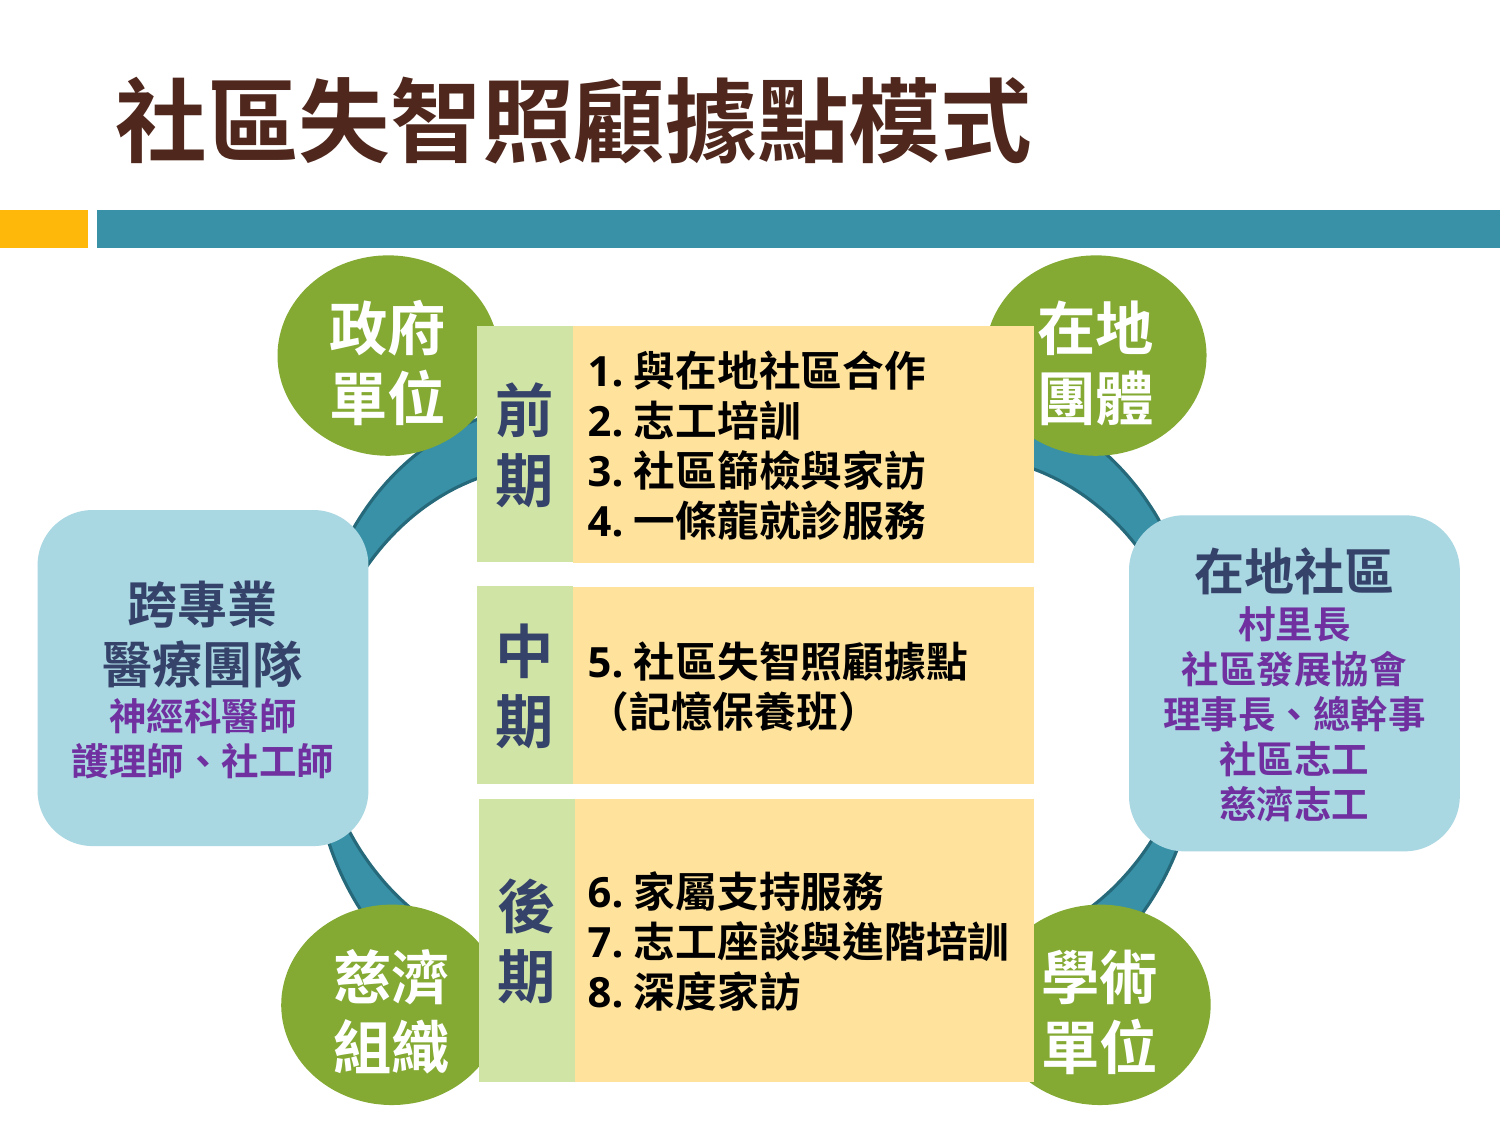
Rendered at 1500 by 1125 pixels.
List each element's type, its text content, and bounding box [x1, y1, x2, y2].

text_box 政府單位 [277, 255, 494, 456]
text_box 5.社區失智照顧據點（記憶保養班） [573, 587, 1034, 784]
text_box 在地社區 村里長 社區發展協會 理事長、總幹事 社區志工 慈濟志工 [1129, 515, 1460, 852]
text_box 學術單位 [1029, 904, 1211, 1106]
text_box [329, 833, 407, 908]
text_box 中期 [477, 586, 573, 784]
text_box 6.家屬支持服務 7.志工座談與進階培訓 8.深度家訪 [575, 799, 1034, 1082]
title 社區失智照顧據點模式 [100, 37, 1438, 201]
text_box 前期 [477, 326, 573, 562]
text_box 在地團體 [990, 255, 1207, 456]
text_box 跨專業 醫療團隊 神經科醫師 護理師、社工師 [37, 510, 369, 847]
text_box [354, 419, 477, 564]
text_box 1.與在地社區合作 2.志工培訓 3.社區篩檢與家訪 4.一條龍就診服務 [573, 326, 1034, 563]
text_box 慈濟組織 [281, 904, 479, 1106]
text_box [1094, 841, 1177, 912]
text_box [1034, 440, 1159, 544]
text_box 後期 [479, 799, 575, 1082]
